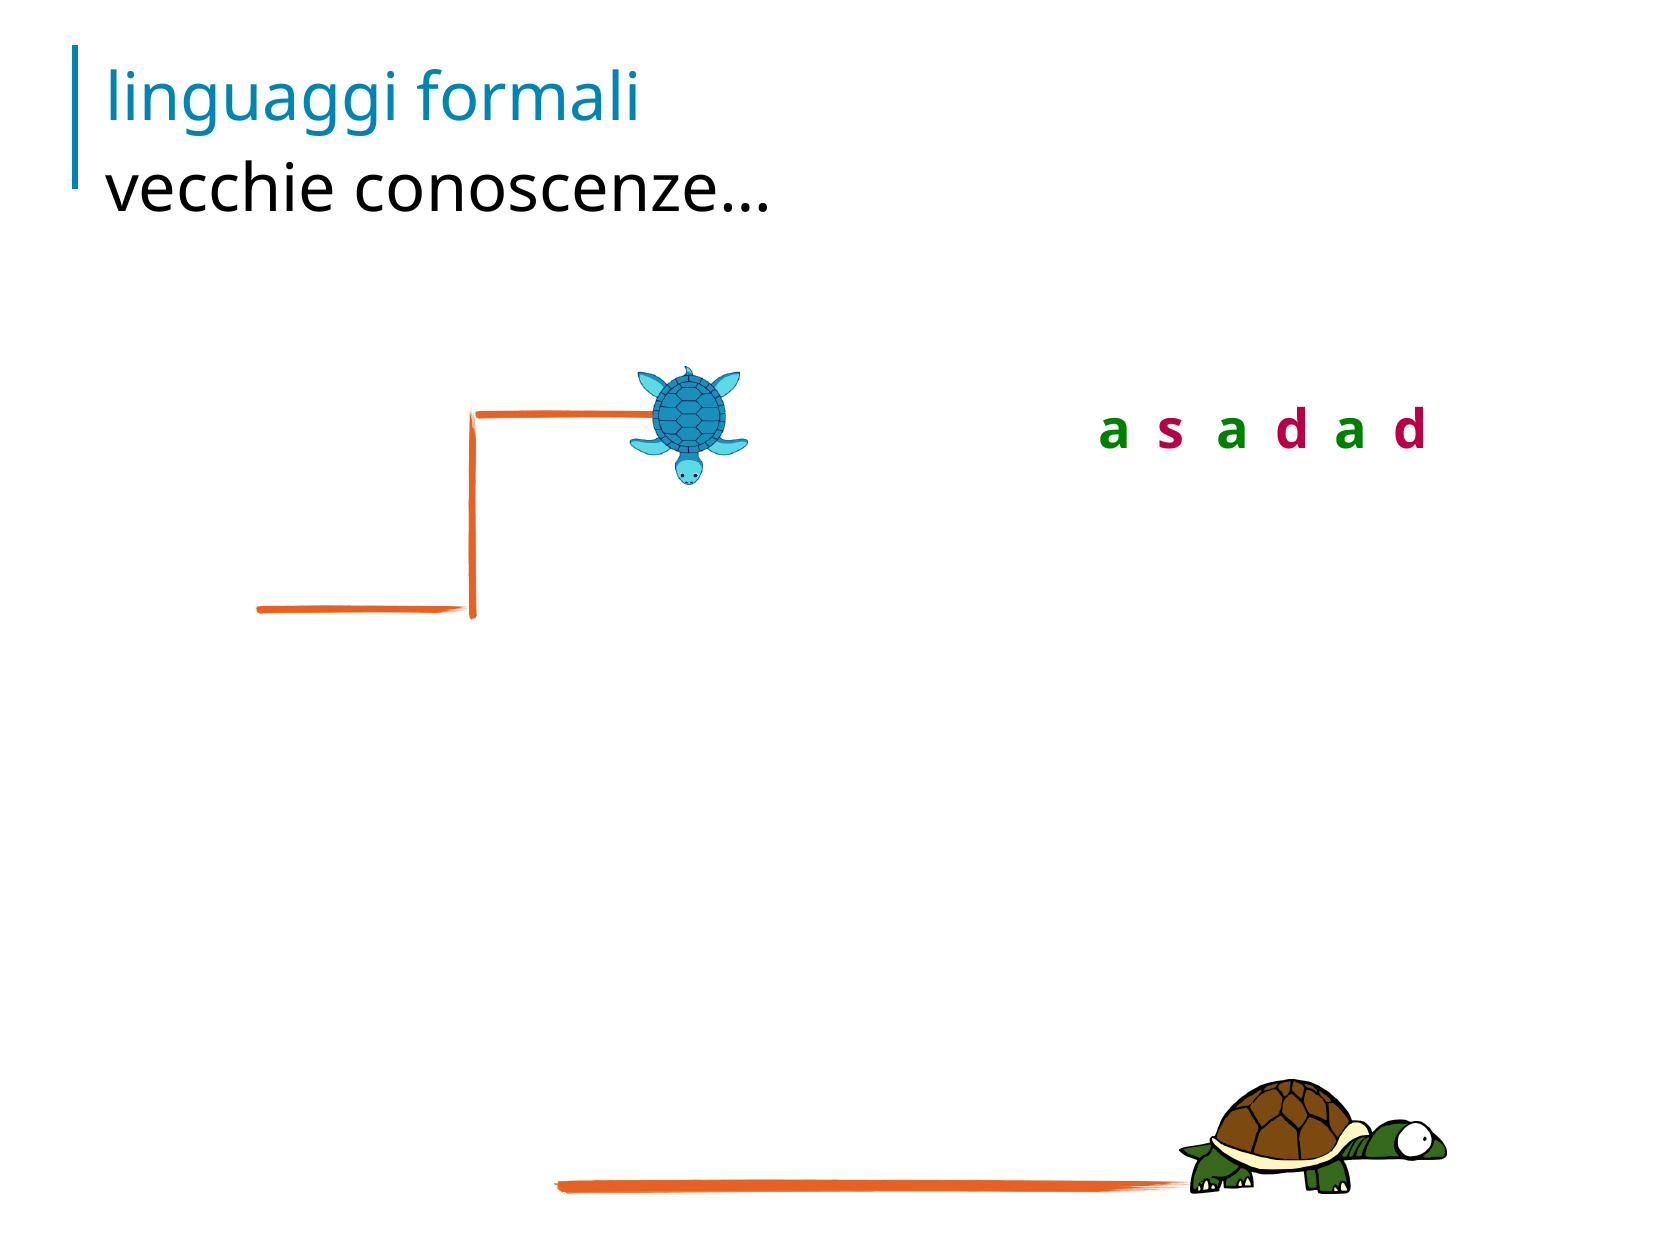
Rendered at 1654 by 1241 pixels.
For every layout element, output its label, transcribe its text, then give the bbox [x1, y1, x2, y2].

text_box a [1083, 383, 1142, 472]
picture [553, 1079, 1447, 1194]
text_box d [1378, 383, 1455, 472]
text_box a [1201, 383, 1260, 472]
title linguaggi formali vecchie conoscenze… [105, 49, 1571, 200]
text_box d [1260, 383, 1319, 472]
text_box a [1319, 383, 1378, 472]
text_box s [1142, 383, 1201, 472]
picture [255, 366, 748, 620]
